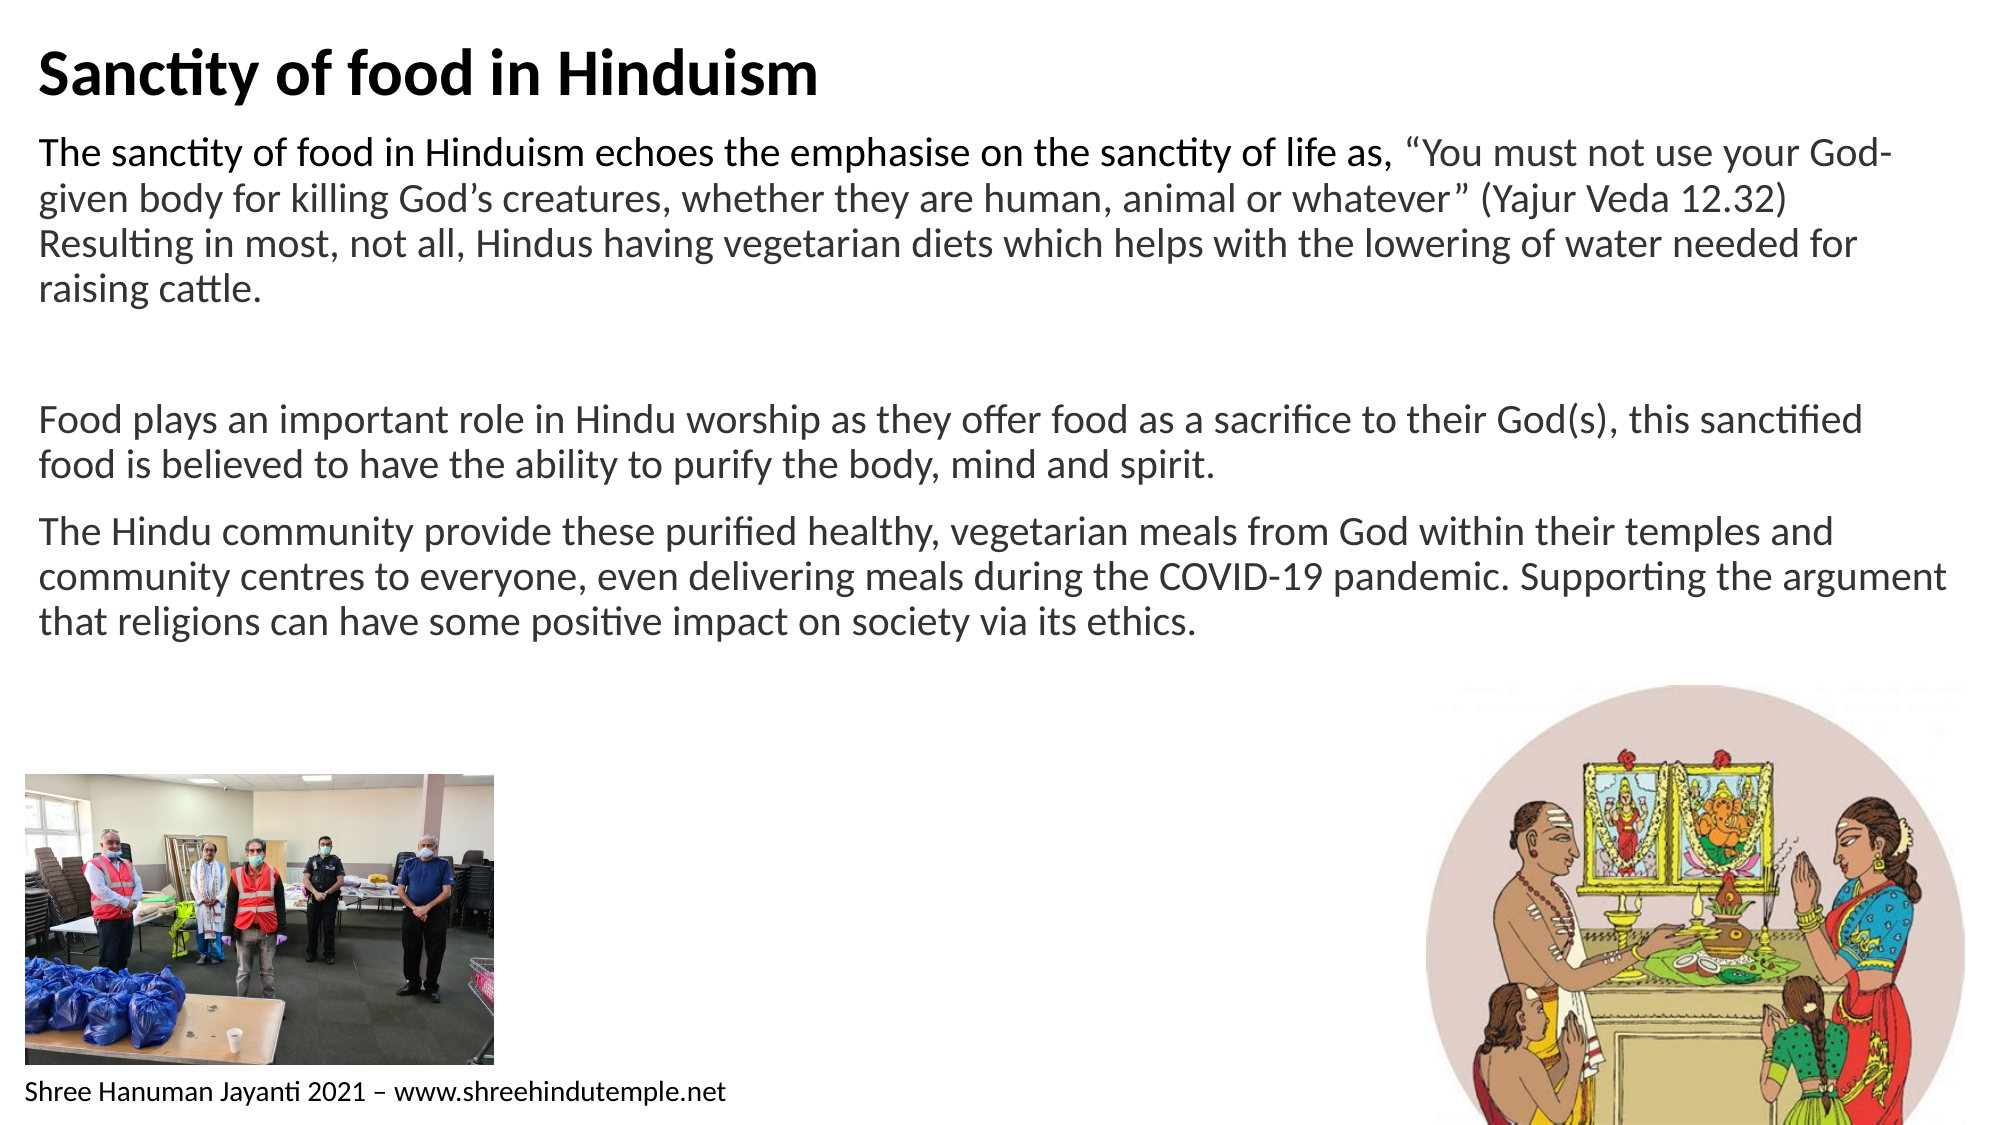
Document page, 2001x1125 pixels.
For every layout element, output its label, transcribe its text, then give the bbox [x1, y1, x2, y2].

text_box Shree Hanuman Jayanti 2021 – www.shreehindutemple.net [9, 1064, 1091, 1115]
subtitle Sanctity of food in Hinduism The sanctity of food in Hinduism echoes the emphasise on the sanctity of life as, “You must not use your God-given body for killing God’s creatures, whether they are human, animal or whatever” (Yajur Veda 12.32) Resulting in most, not all, Hindus having vegetarian diets which helps with the lowering of water needed for raising cattle. Food plays an important role in Hindu worship as they offer food as a sacrifice to their God(s), this sanctified food is believed to have the ability to purify the body, mind and spirit. The Hindu community provide these purified healthy, vegetarian meals from God within their temples and community centres to everyone, even delivering meals during the COVID-19 pandemic. Supporting the argument that religions can have some positive impact on society via its ethics. [23, 30, 1965, 775]
picture [1426, 685, 1965, 1125]
picture [23, 774, 494, 1064]
